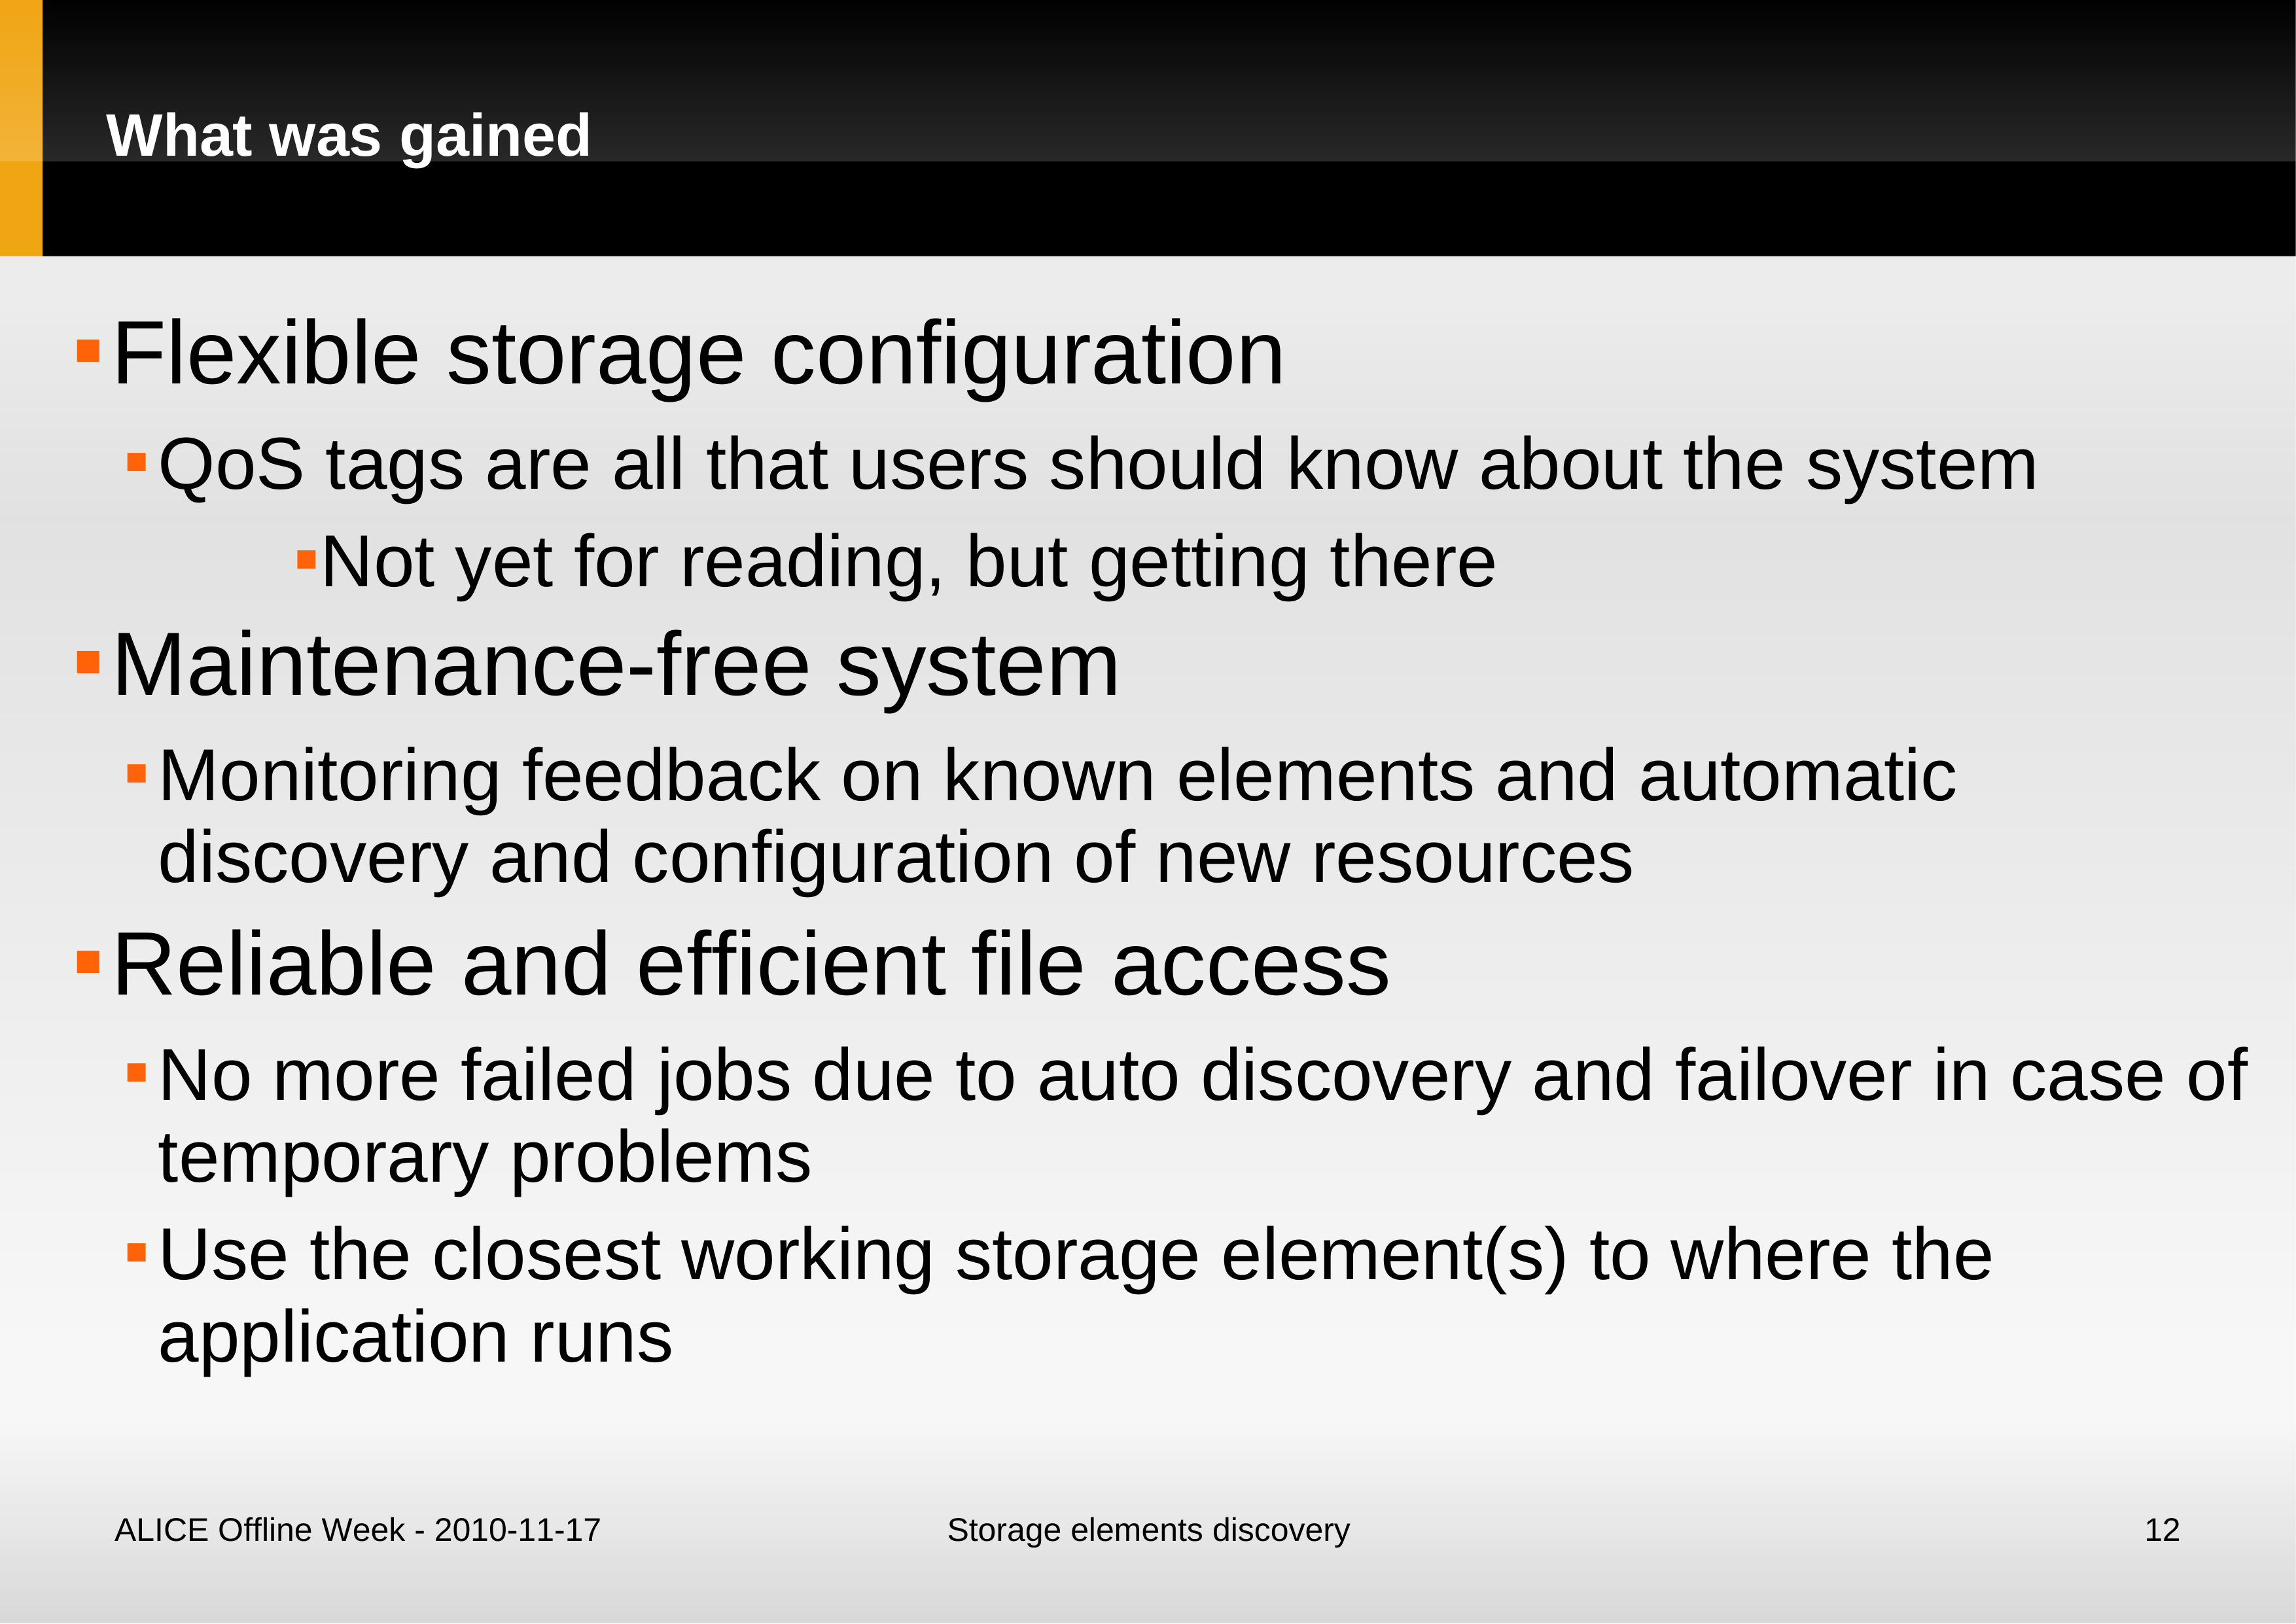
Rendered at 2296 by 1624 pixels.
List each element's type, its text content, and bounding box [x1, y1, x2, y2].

list Flexible storage configuration QoS tags are all that users should know about the system Not yet for reading, but getting there Maintenance-free system Monitoring feedback on known elements and automatic discovery and configuration of new resources Reliable and efficient file access No more failed jobs due to auto discovery and failover in case of temporary problems Use the closest working storage element(s) to where the application runs [65, 302, 2253, 1470]
picture [0, 0, 2296, 1623]
title What was gained [106, 0, 2173, 272]
